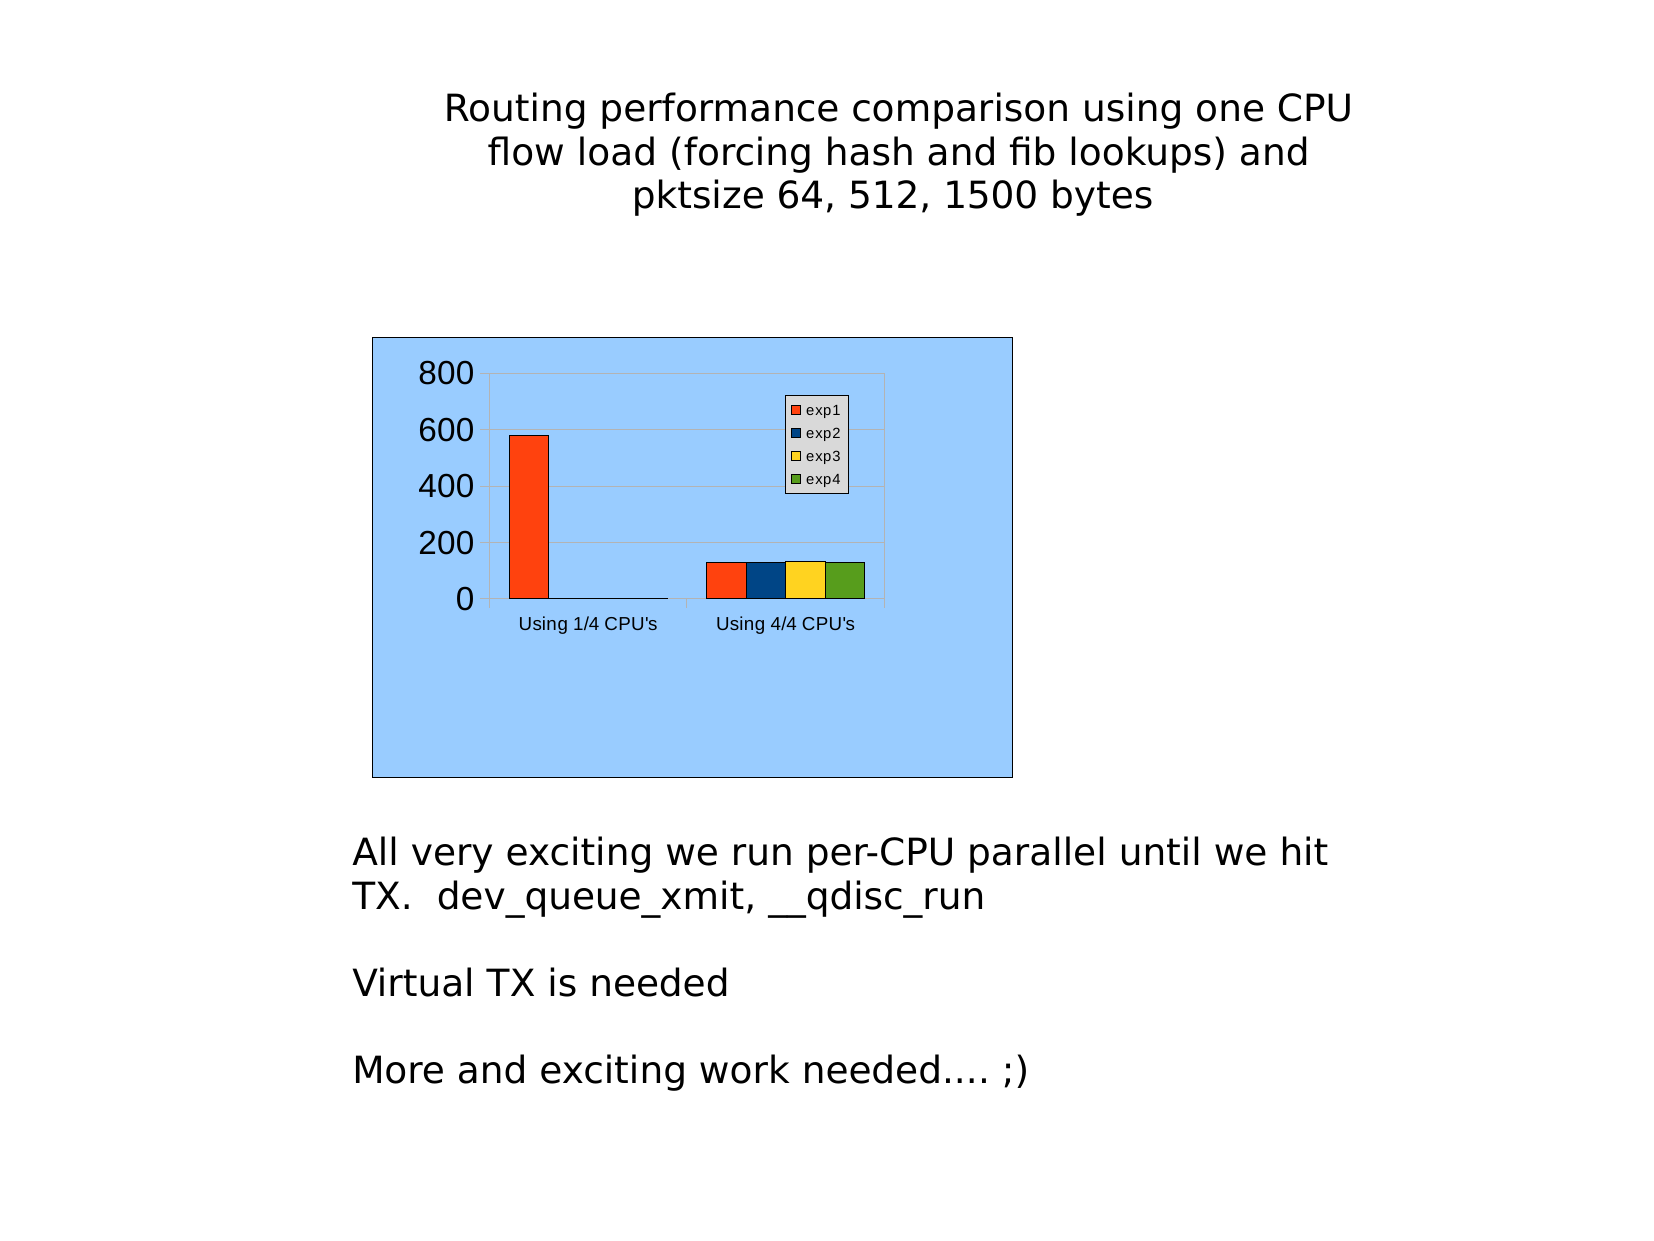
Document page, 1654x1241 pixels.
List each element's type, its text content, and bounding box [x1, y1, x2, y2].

text_box All very exciting we run per-CPU parallel until we hit TX. dev_queue_xmit, __qdisc_run Virtual TX is needed More and exciting work needed.... ;) [337, 823, 1345, 1100]
chart [372, 337, 1013, 778]
text_box Routing performance comparison using one CPU flow load (forcing hash and fib lookups) and pktsize 64, 512, 1500 bytes [429, 79, 1369, 226]
